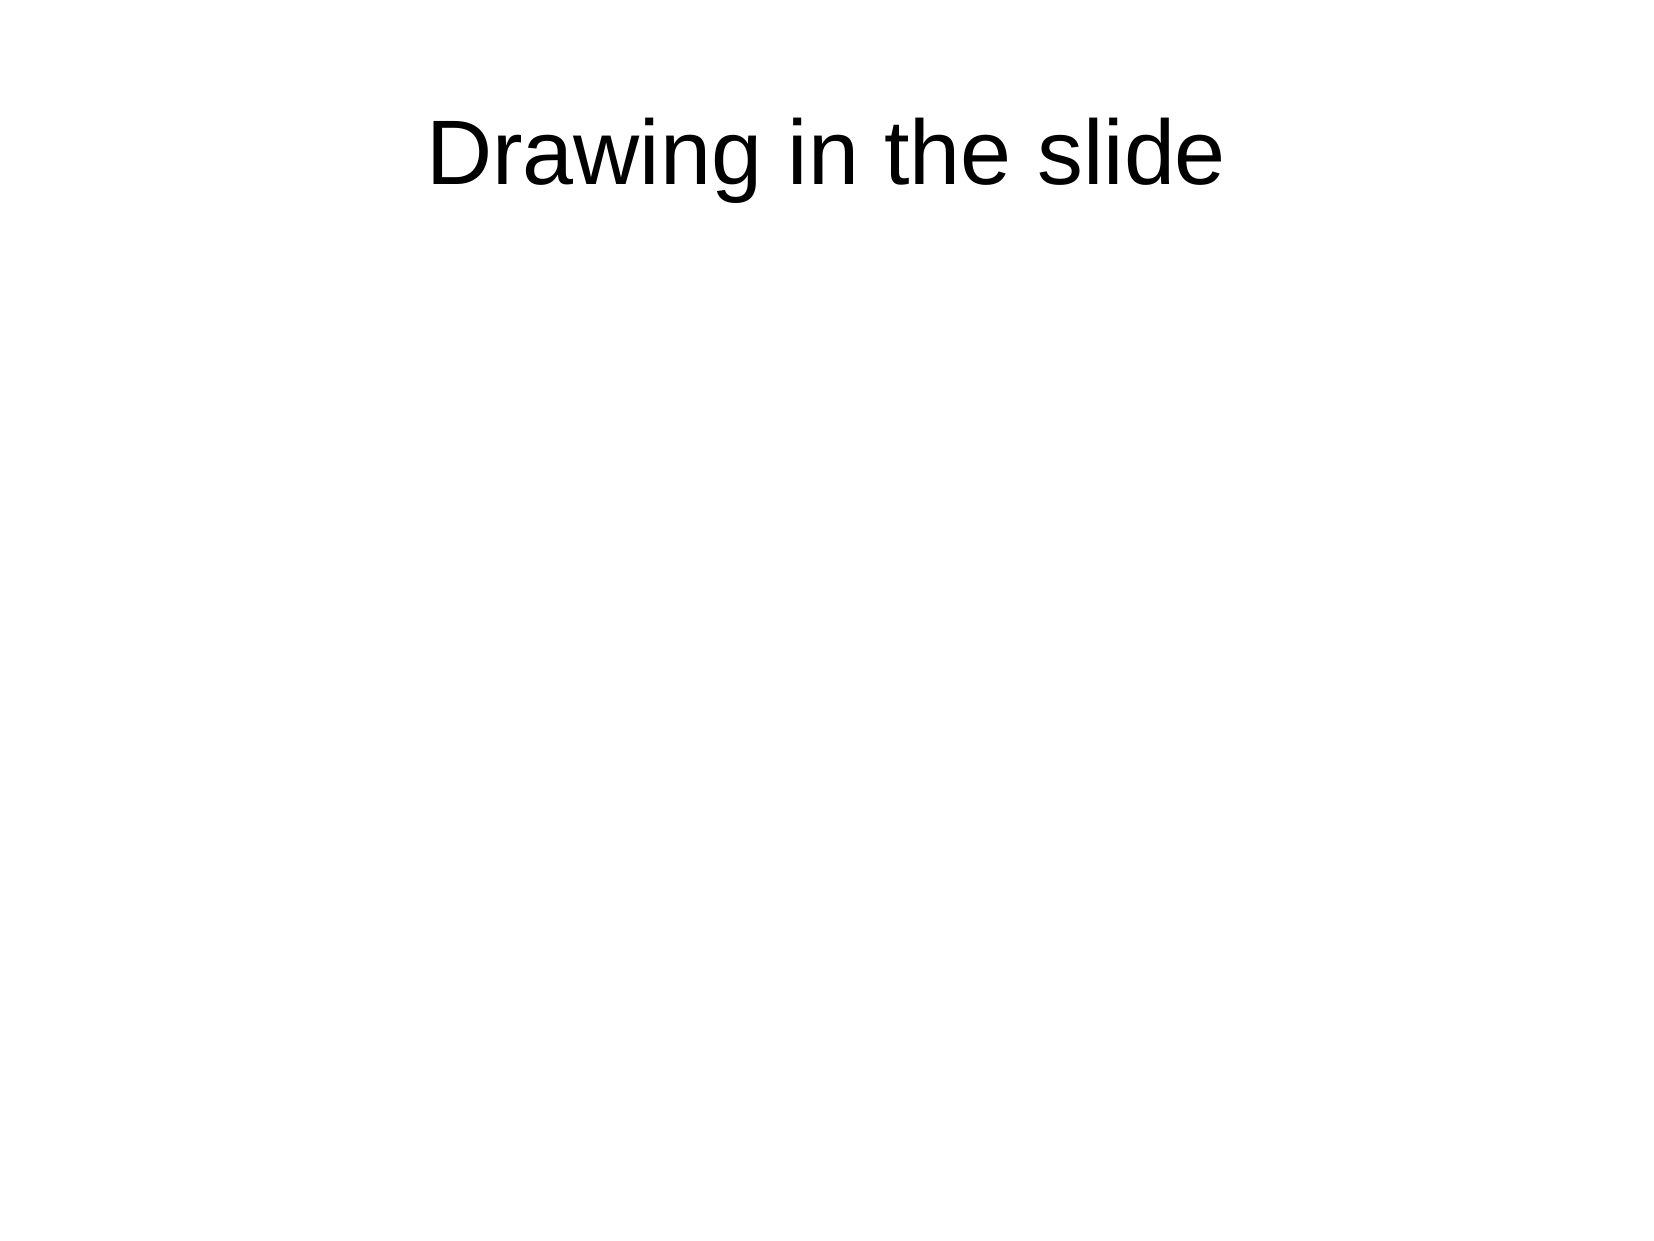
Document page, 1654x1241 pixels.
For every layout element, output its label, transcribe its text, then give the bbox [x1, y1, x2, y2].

title Drawing in the slide [82, 49, 1571, 257]
